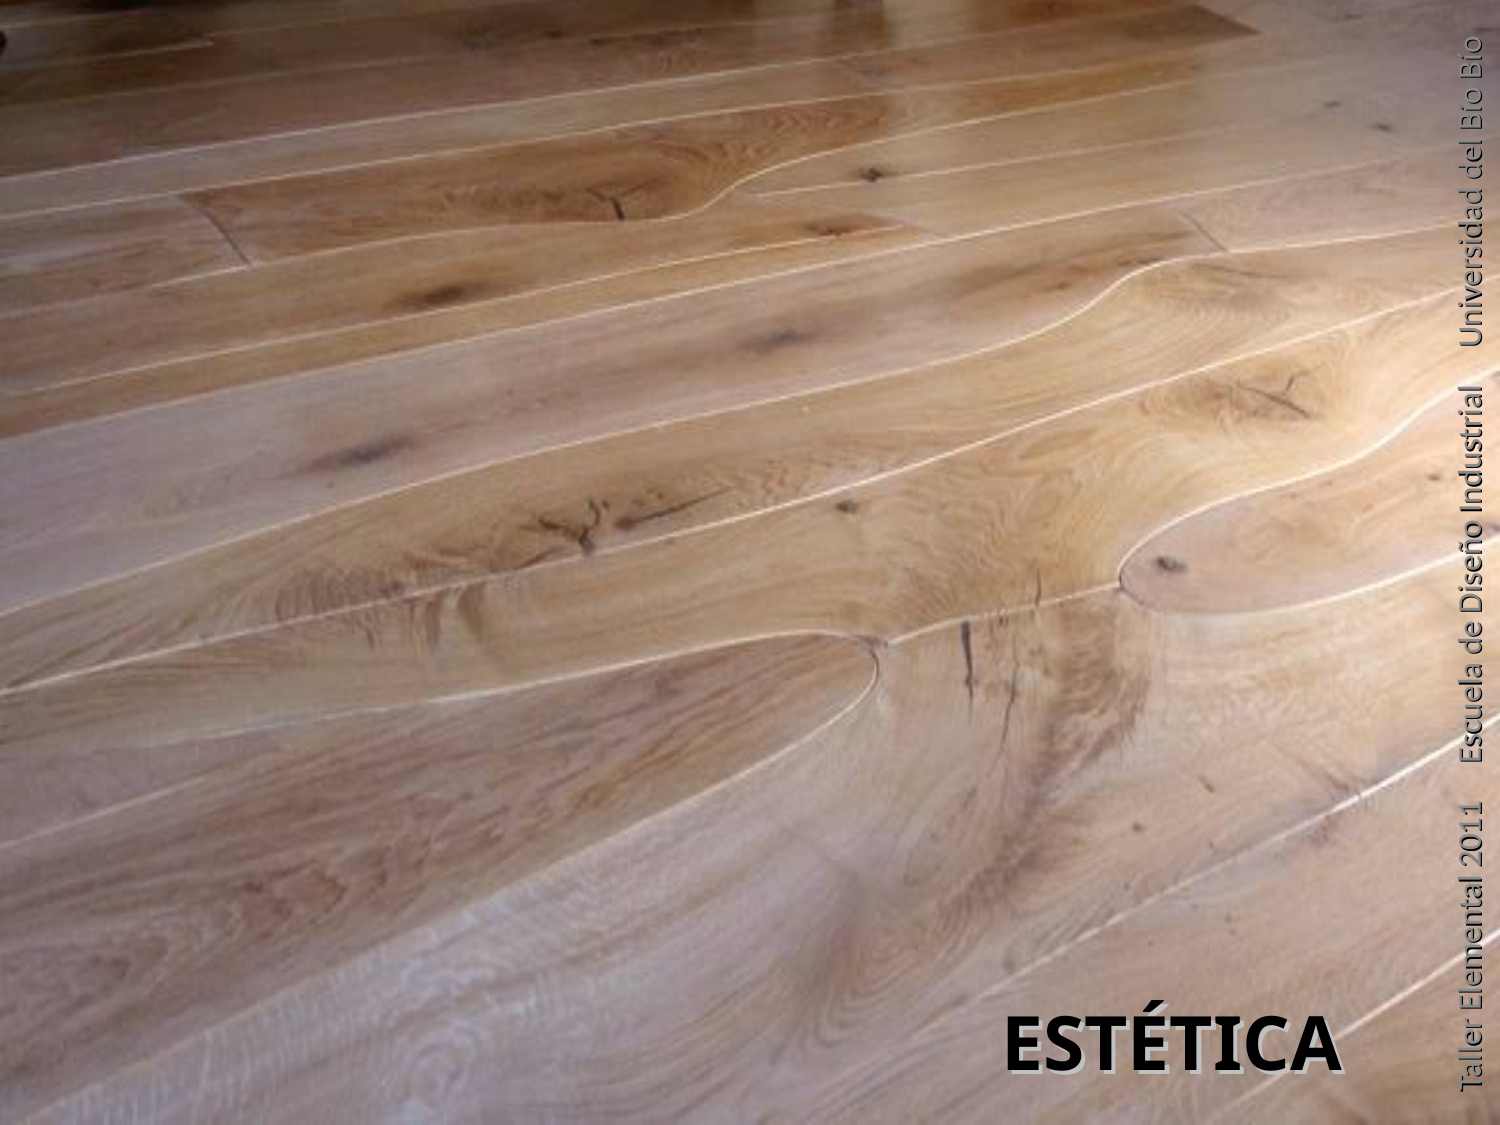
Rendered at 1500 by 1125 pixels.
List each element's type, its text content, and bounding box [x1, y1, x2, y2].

text_box Taller Elemental 2011 Escuela de Diseño Industrial Universidad del Bío Bío [1435, 0, 1500, 1106]
text_box ESTÉTICA [986, 987, 1435, 1094]
picture [0, 0, 1500, 1125]
